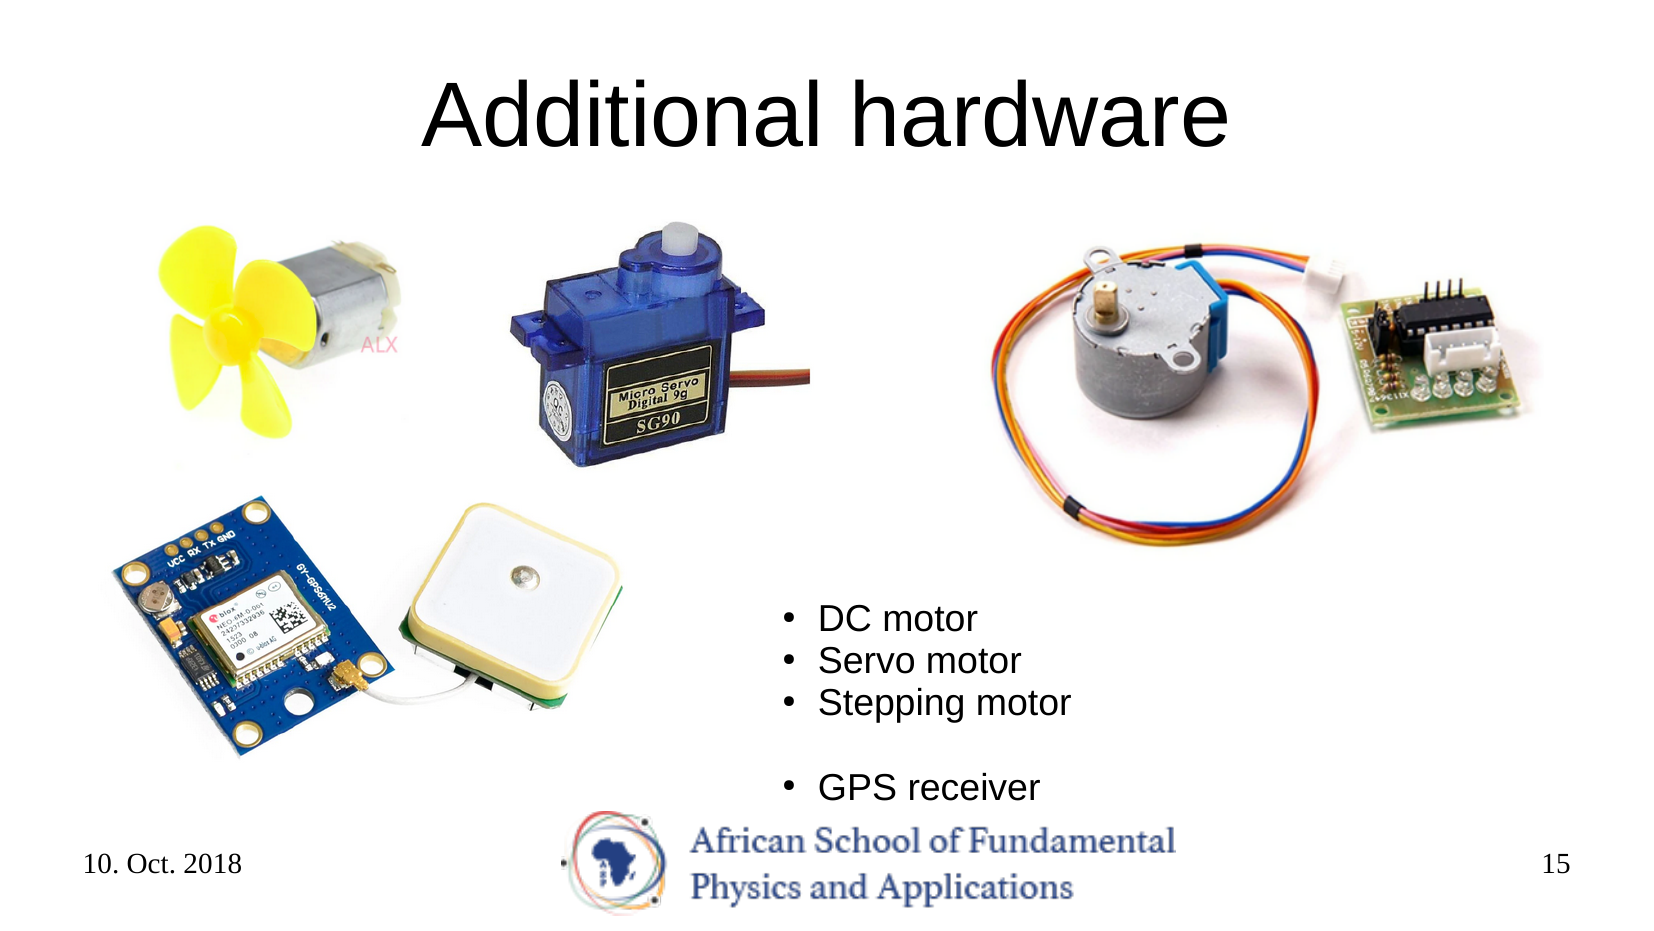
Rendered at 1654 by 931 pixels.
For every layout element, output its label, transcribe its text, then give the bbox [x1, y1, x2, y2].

text_box DC motor Servo motor Stepping motor GPS receiver [767, 590, 1087, 816]
picture [66, 163, 838, 798]
picture [561, 811, 1176, 916]
picture [974, 177, 1544, 569]
title Additional hardware [82, 37, 1571, 193]
